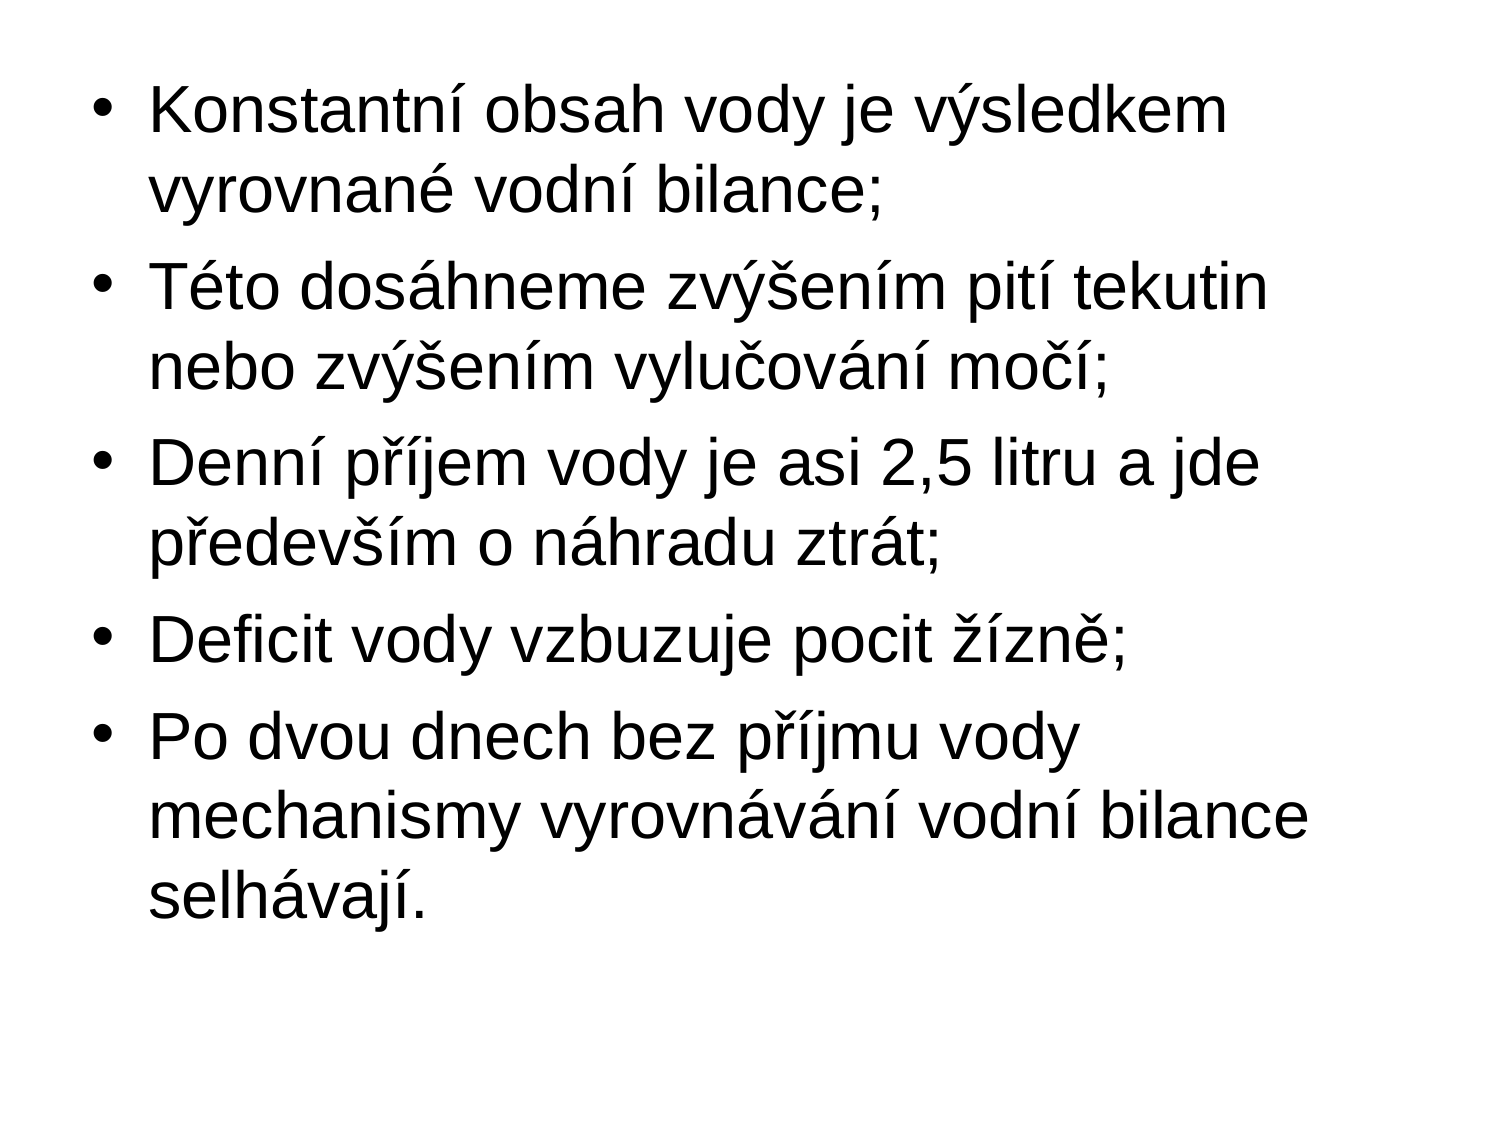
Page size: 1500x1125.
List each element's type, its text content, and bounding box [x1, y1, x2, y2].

list Konstantní obsah vody je výsledkem vyrovnané vodní bilance; Této dosáhneme zvýšením pití tekutin nebo zvýšením vylučování močí; Denní příjem vody je asi 2,5 litru a jde především o náhradu ztrát; Deficit vody vzbuzuje pocit žízně; Po dvou dnech bez příjmu vody mechanismy vyrovnávání vodní bilance selhávají. [76, 58, 1427, 1010]
